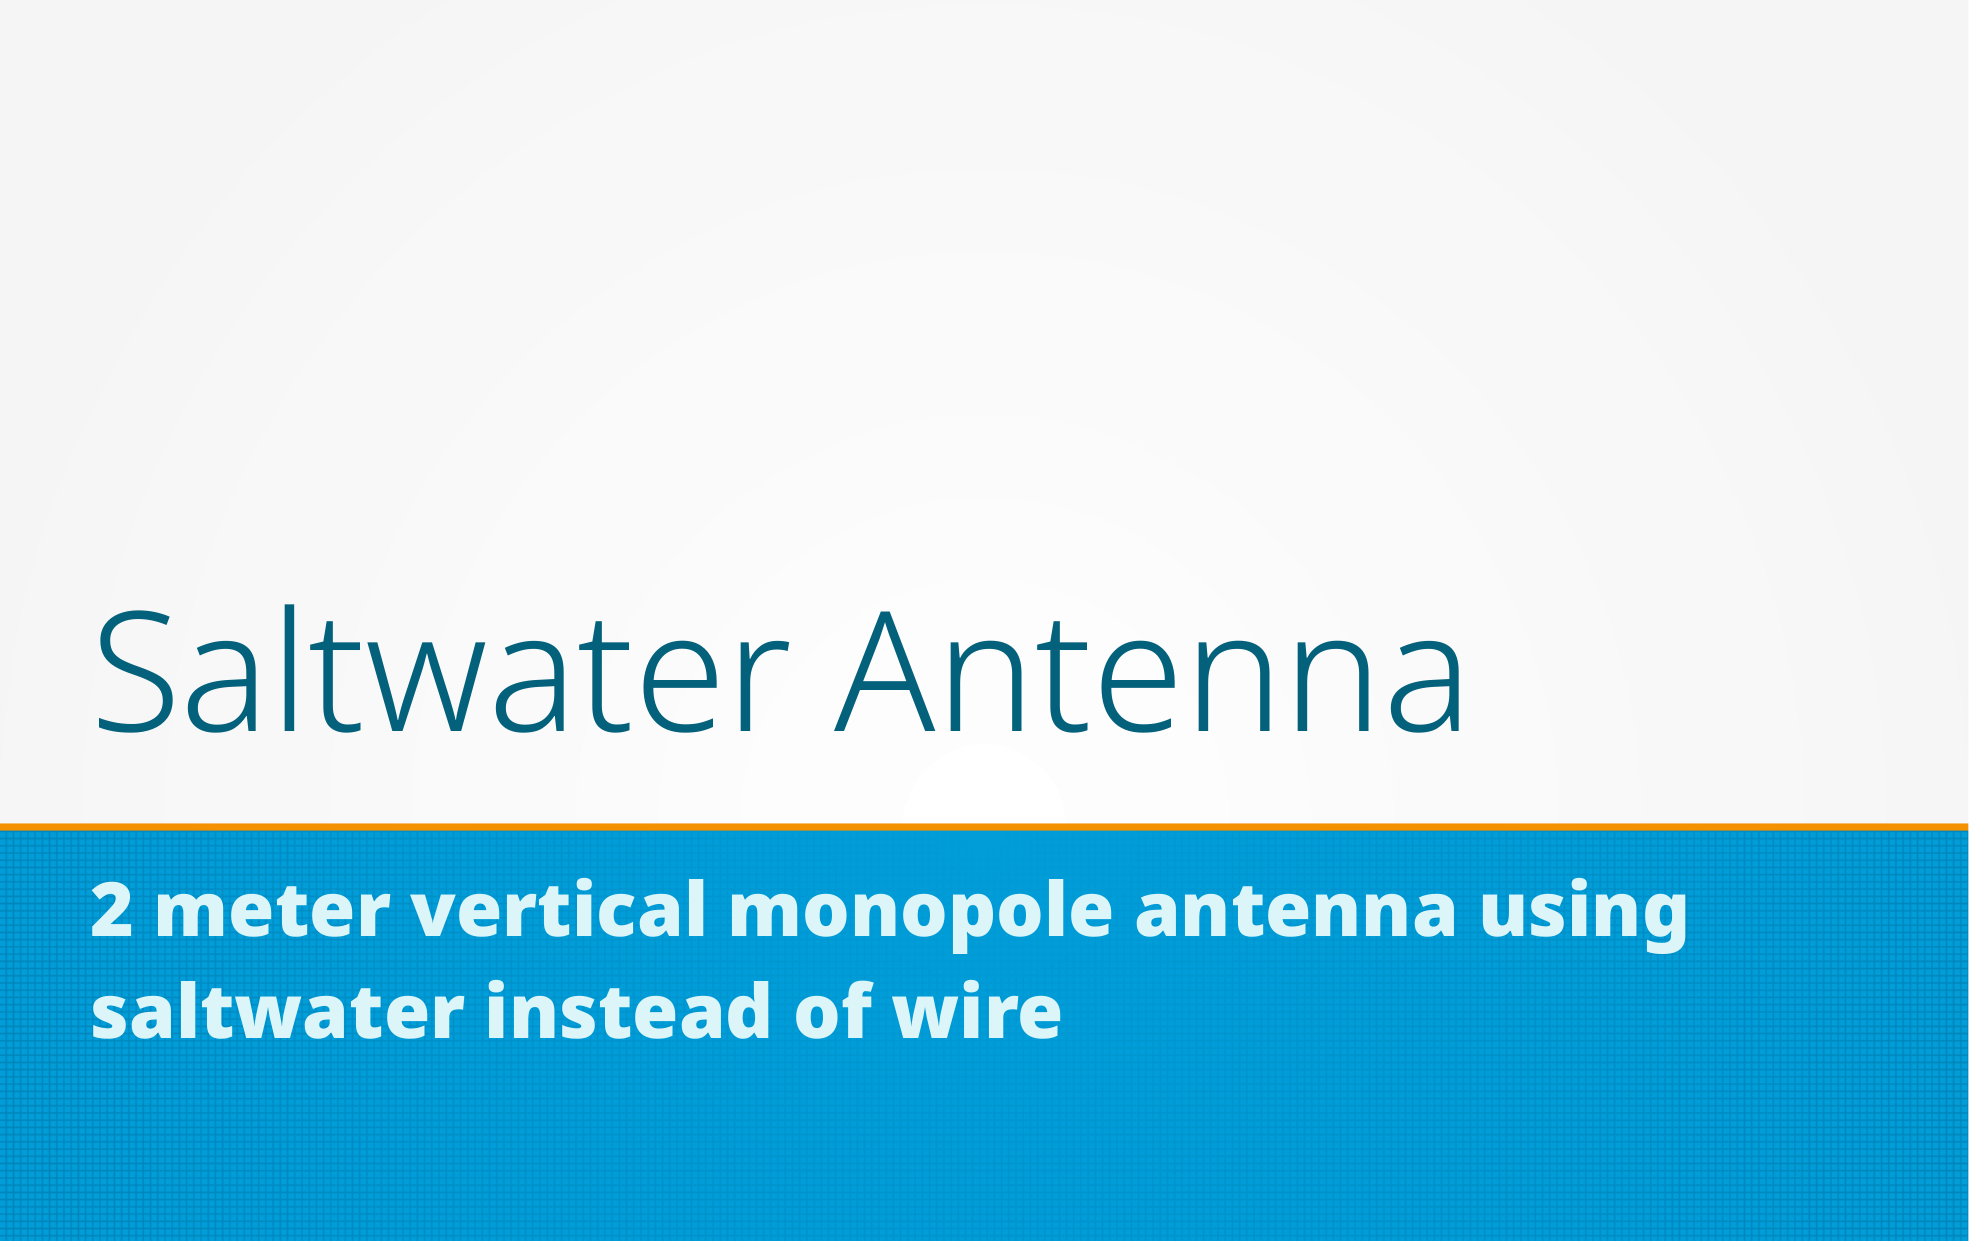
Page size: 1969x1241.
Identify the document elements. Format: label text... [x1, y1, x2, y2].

title Saltwater Antenna [90, 49, 1862, 781]
subtitle 2 meter vertical monopole antenna using saltwater instead of wire [90, 855, 1861, 1111]
picture [0, 0, 1969, 830]
